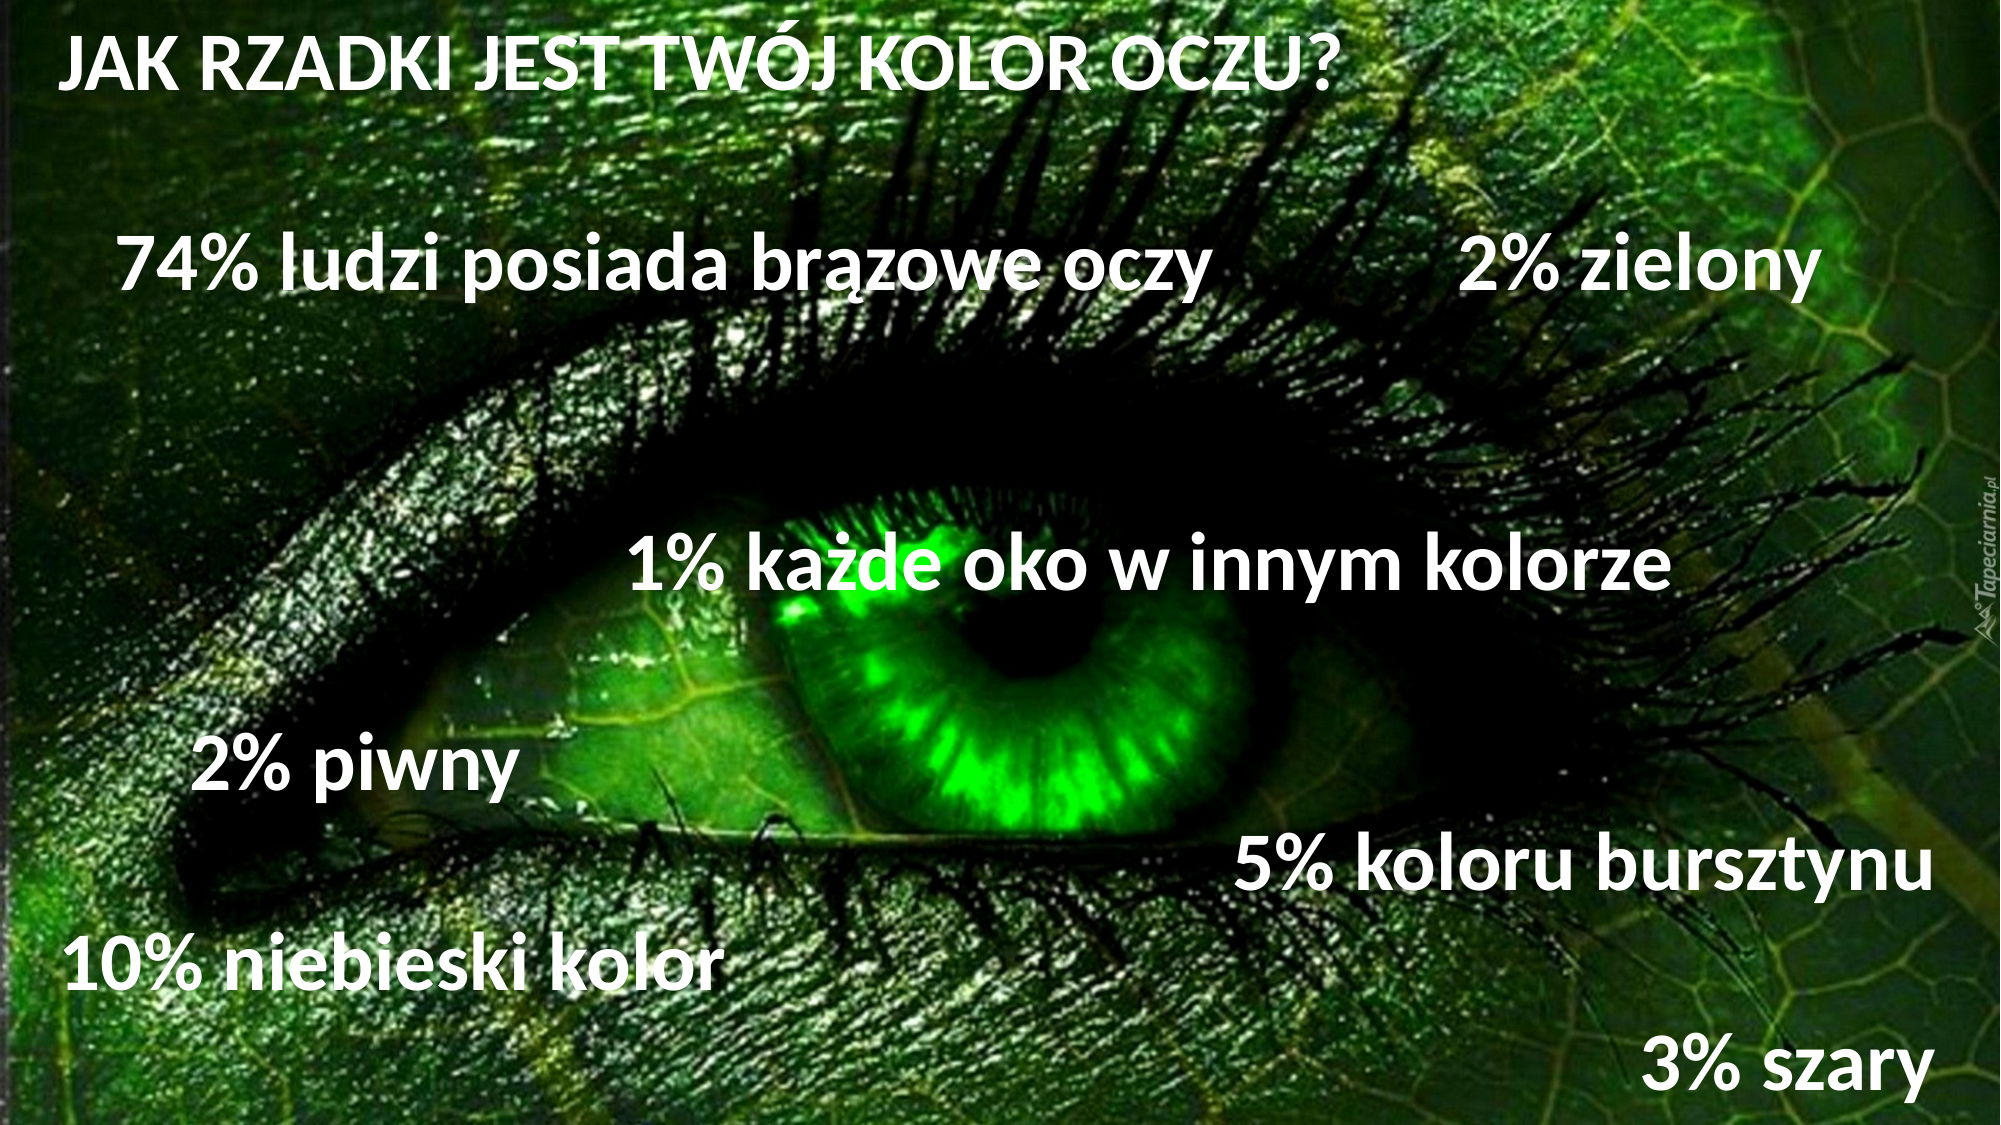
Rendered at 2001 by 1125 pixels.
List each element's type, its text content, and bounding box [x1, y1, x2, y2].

picture [0, 0, 2000, 1125]
text_box JAK RZADKI JEST TWÓJ KOLOR OCZU? 74% ludzi posiada brązowe oczy 2% zielony 1% każde oko w innym kolorze 2% piwny 5% koloru bursztynu 10% niebieski kolor 3% szary [43, 0, 1957, 1106]
